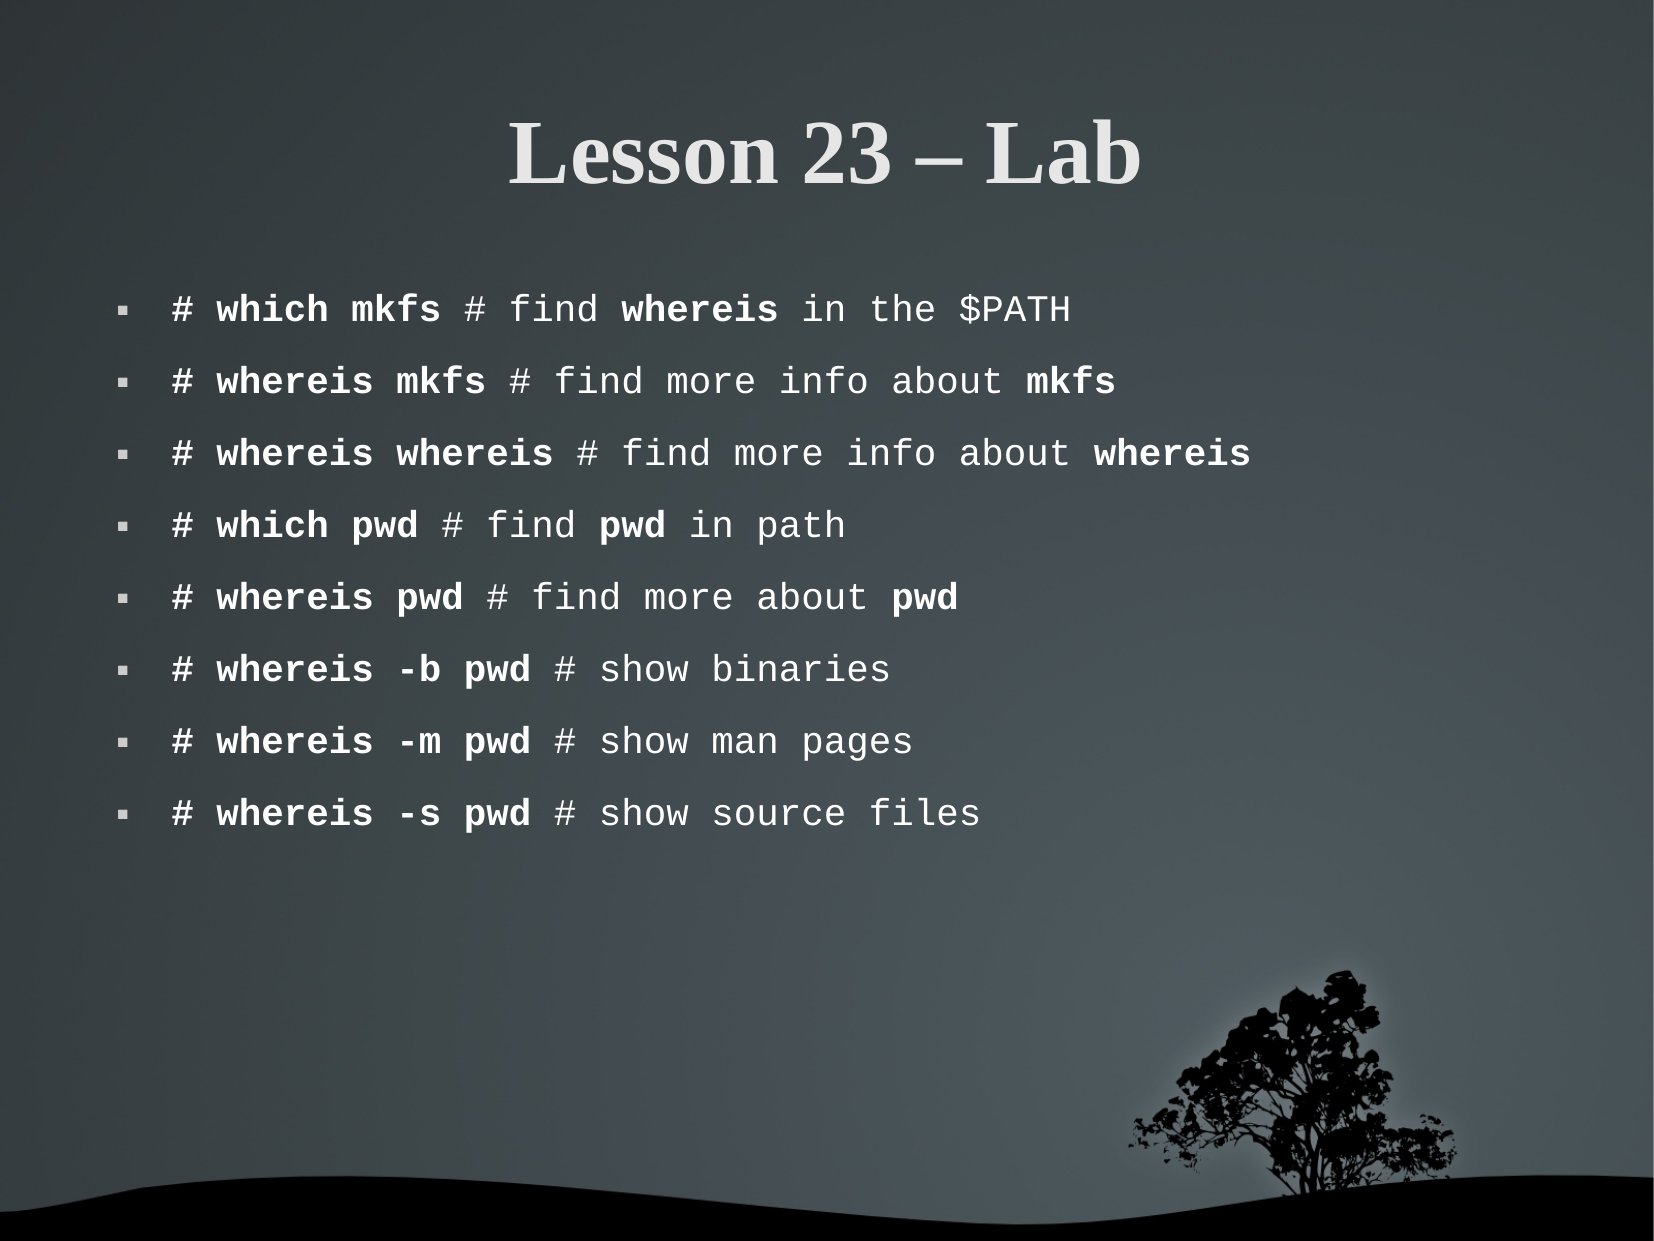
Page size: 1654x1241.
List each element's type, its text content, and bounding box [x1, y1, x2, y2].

title Lesson 23 – Lab [82, 49, 1571, 257]
list # which mkfs # find whereis in the $PATH # whereis mkfs # find more info about mkfs # whereis whereis # find more info about whereis # which pwd # find pwd in path # whereis pwd # find more about pwd # whereis -b pwd # show binaries # whereis -m pwd # show man pages # whereis -s pwd # show source files [82, 290, 1571, 1109]
picture [0, 0, 1654, 1241]
